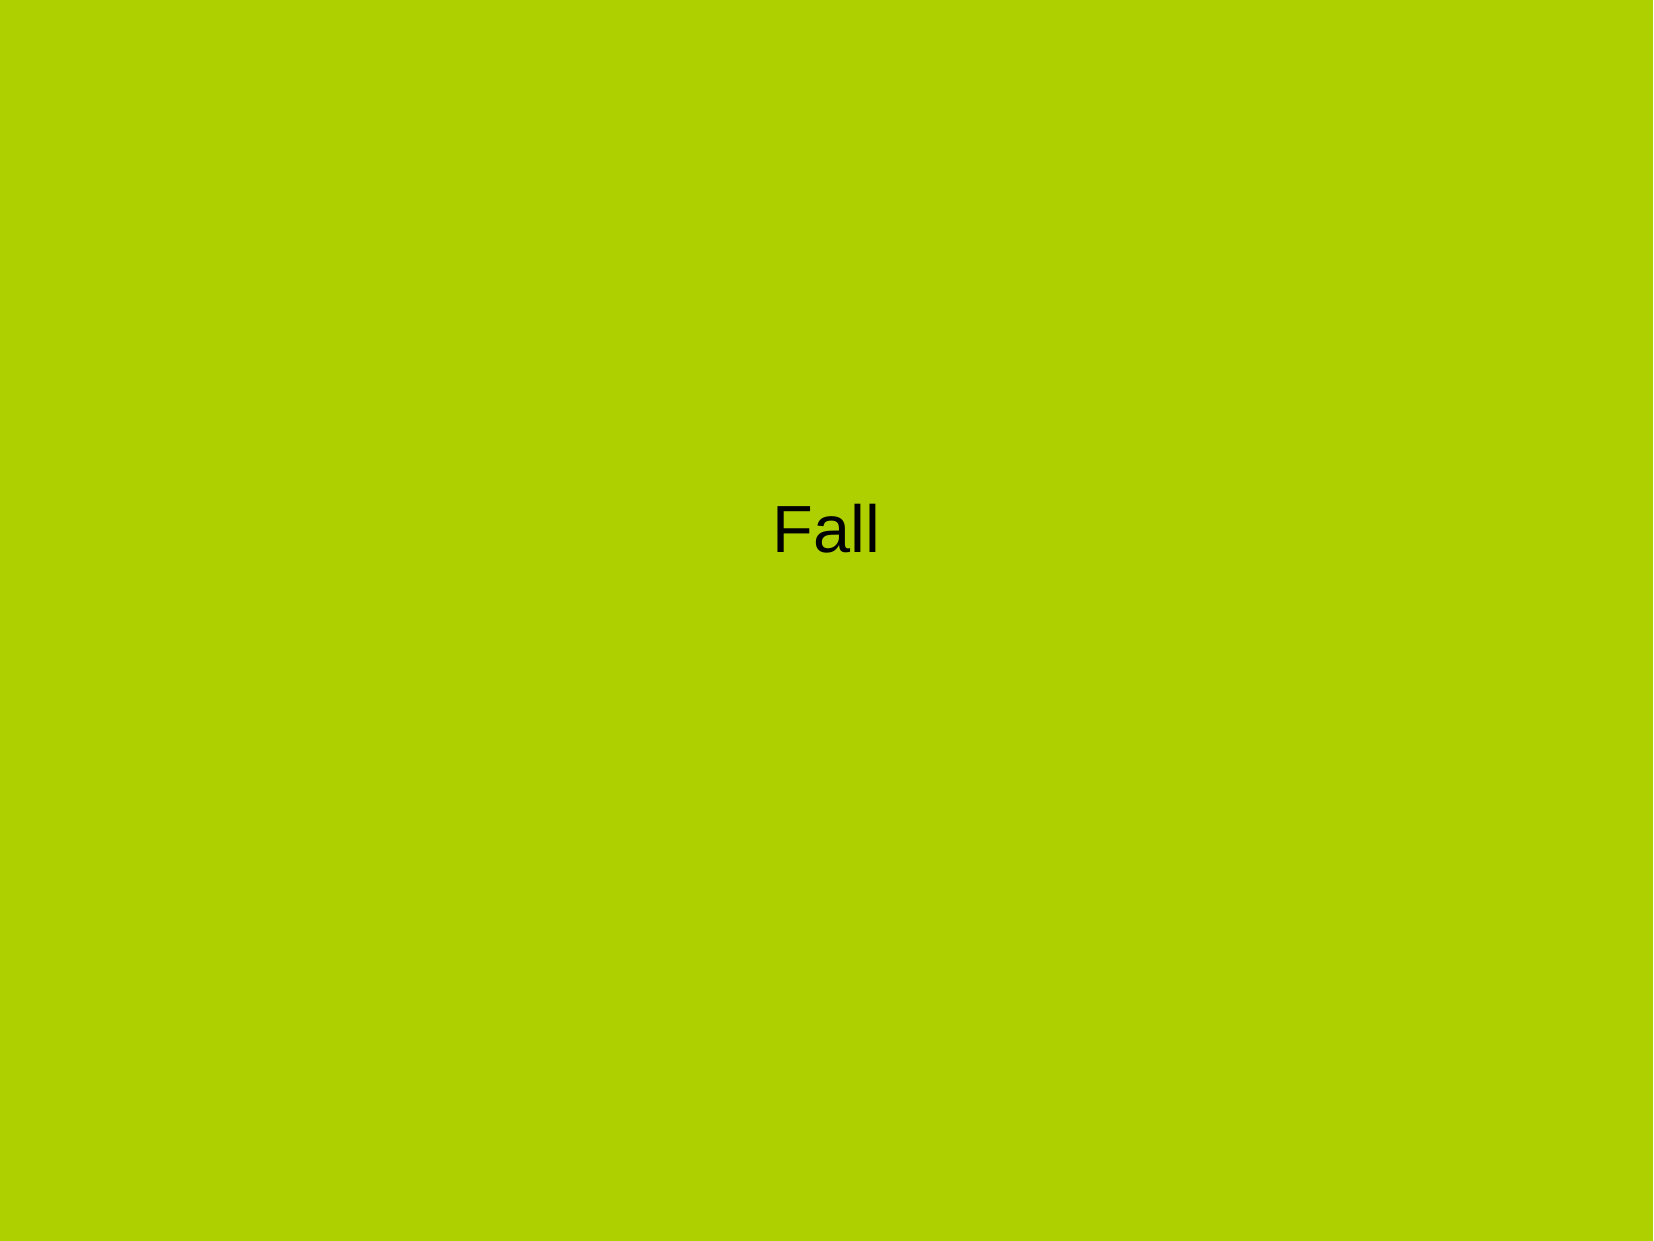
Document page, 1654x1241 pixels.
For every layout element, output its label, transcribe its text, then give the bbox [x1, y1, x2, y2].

subtitle Fall [82, 49, 1571, 1010]
